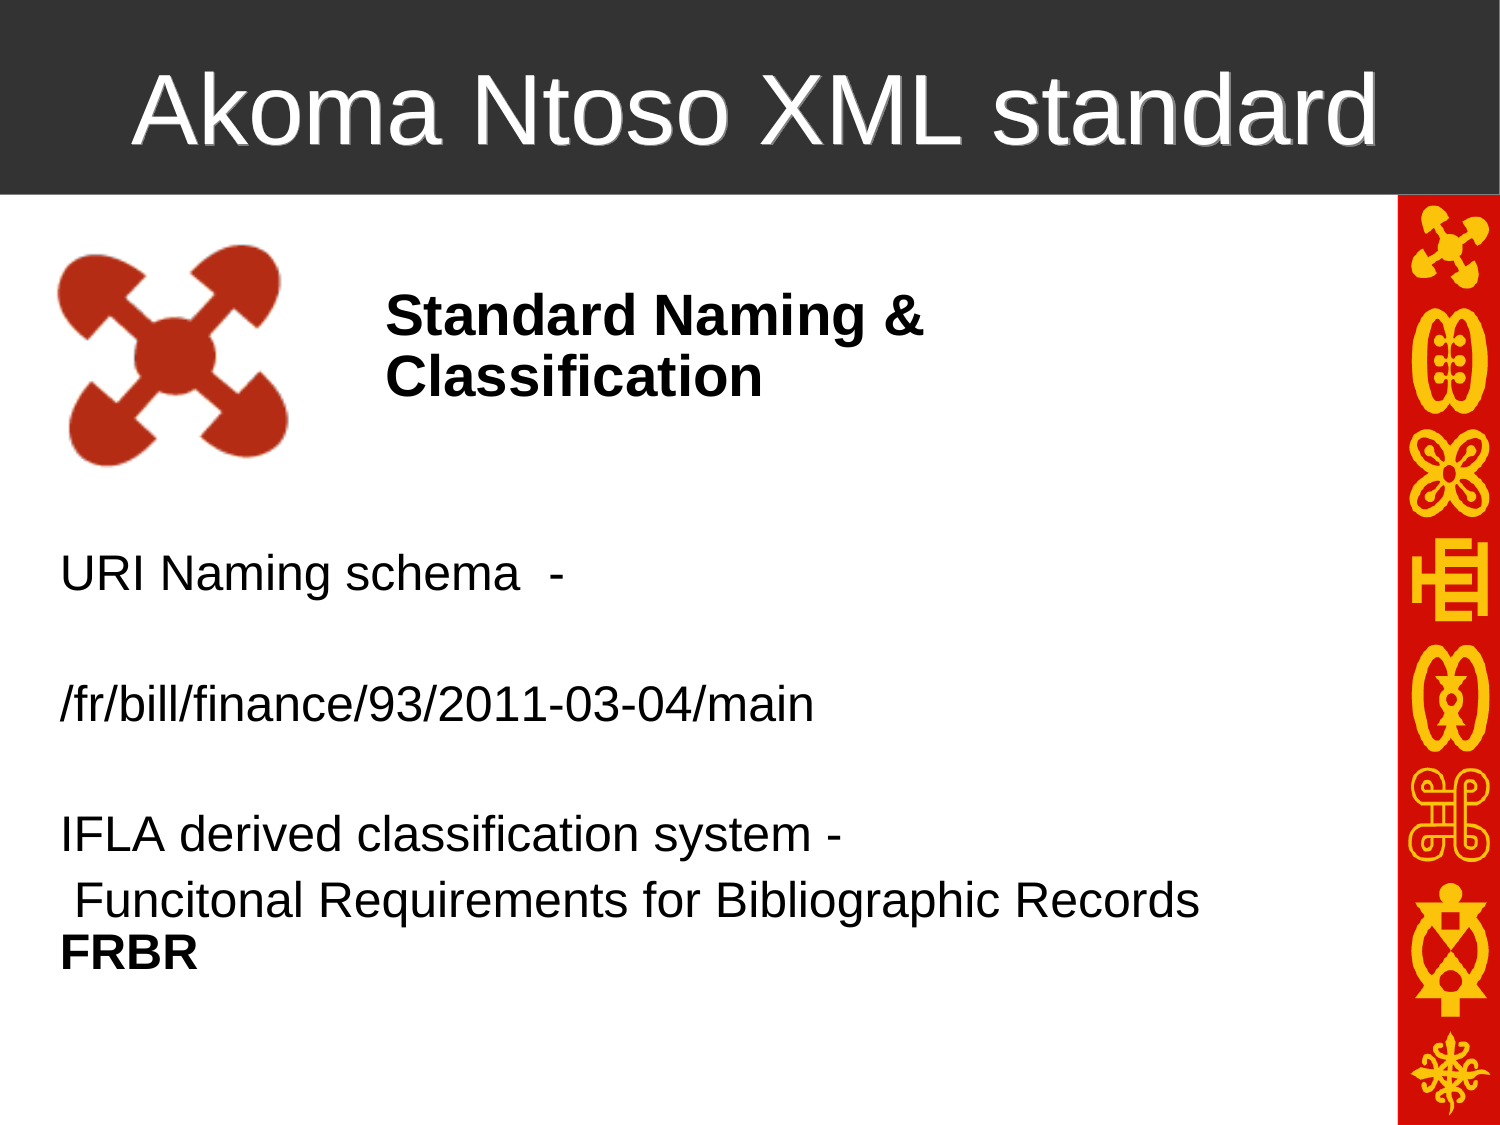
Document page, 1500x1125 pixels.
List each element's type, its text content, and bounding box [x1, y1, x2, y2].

list URI Naming schema - /fr/bill/finance/93/2011-03-04/main IFLA derived classification system - Funcitonal Requirements for Bibliographic Records FRBR [45, 540, 1321, 989]
picture [1397, 195, 1500, 1125]
title Akoma Ntoso XML standard [0, 32, 1486, 177]
picture [46, 241, 296, 473]
list Standard Naming & Classification [370, 195, 1331, 488]
